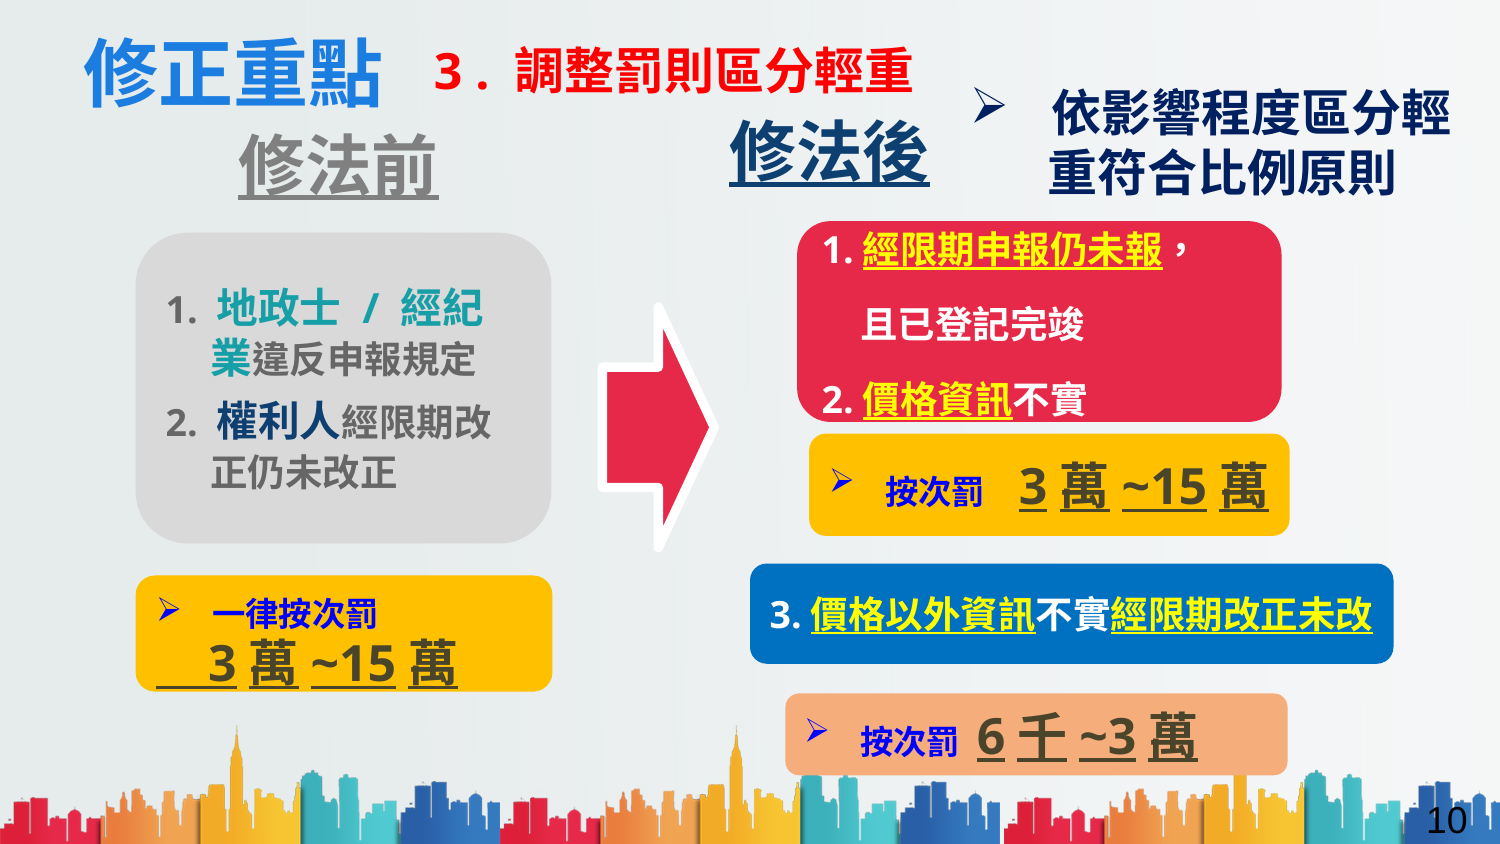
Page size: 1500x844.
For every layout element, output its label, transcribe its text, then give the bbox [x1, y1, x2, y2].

text_box 10 [1411, 787, 1500, 844]
text_box 1.經限期申報仍未報， 且已登記完竣 2.價格資訊不實 [797, 221, 1282, 422]
picture [0, 0, 1500, 844]
text_box 修法後 [714, 102, 1019, 198]
text_box 一律按次罰 3萬~15萬 [135, 575, 553, 692]
text_box 3 . 調整罰則區分輕重 [419, 31, 966, 107]
text_box 依影響程度區分輕 重符合比例原則 [949, 67, 1500, 216]
text_box 1. 地政士 / 經紀業違反申報規定 2. 權利人經限期改正仍未改正 [135, 232, 552, 544]
text_box 修法前 [223, 116, 529, 212]
text_box 按次罰 6千~3萬 [785, 693, 1288, 776]
text_box 3.價格以外資訊不實經限期改正未改 [750, 563, 1394, 664]
text_box [602, 306, 715, 548]
text_box 修正重點 [17, 20, 449, 123]
text_box 按次罰 3萬~15萬 [809, 433, 1290, 536]
